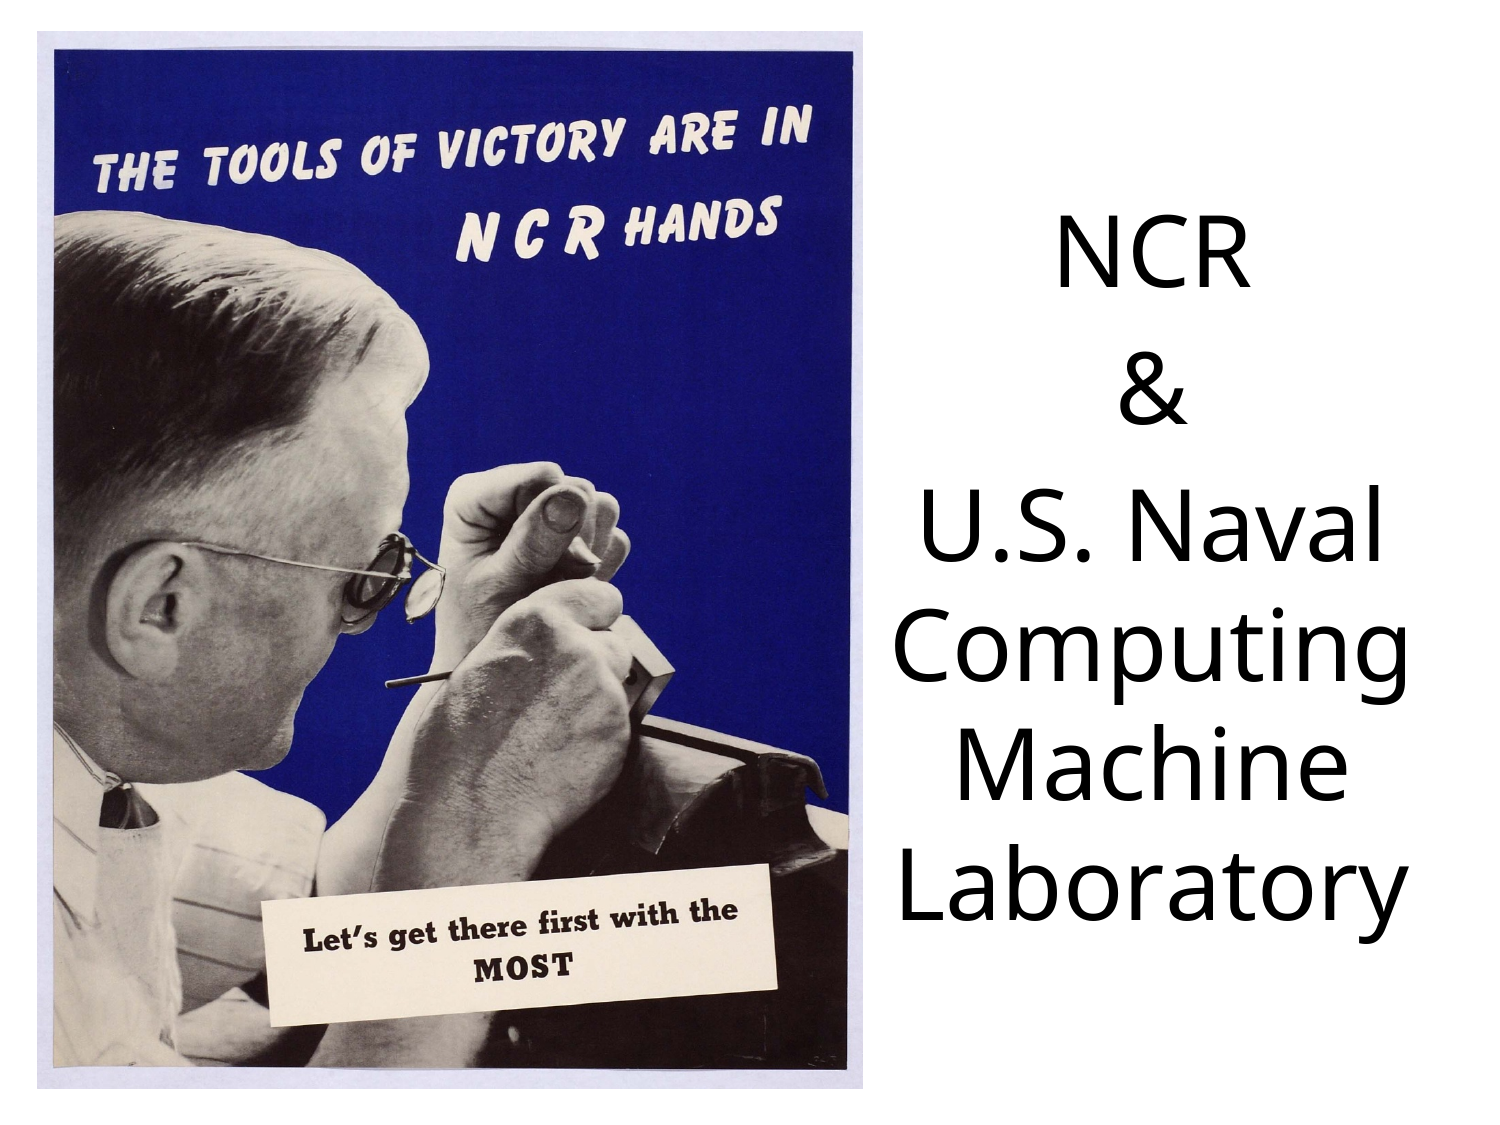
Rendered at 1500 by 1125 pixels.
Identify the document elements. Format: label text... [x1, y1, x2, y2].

text_box NCR & U.S. Naval Computing Machine Laboratory [833, 25, 1471, 1103]
picture [37, 31, 863, 1089]
